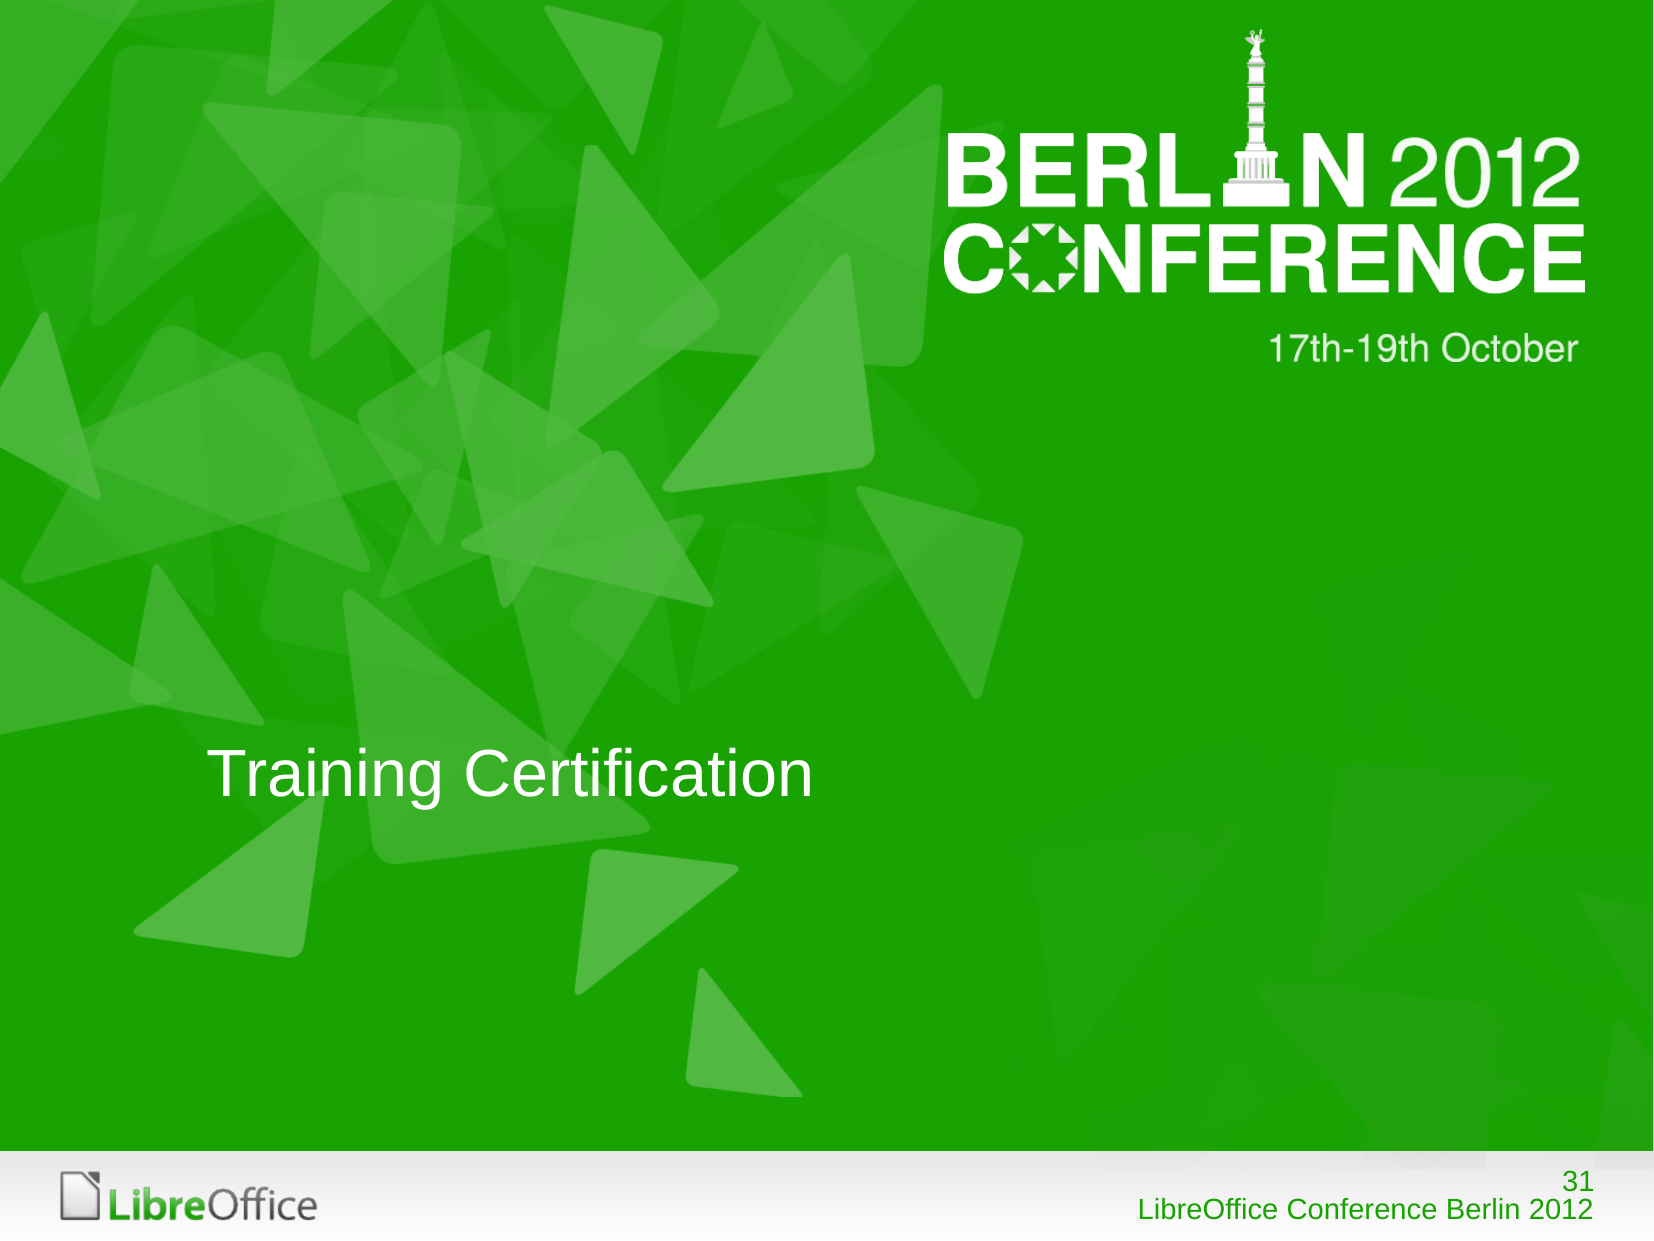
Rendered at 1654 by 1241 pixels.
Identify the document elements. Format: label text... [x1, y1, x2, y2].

picture [41, 1152, 337, 1240]
picture [0, 0, 1654, 1169]
title Training Certification [206, 685, 1477, 863]
